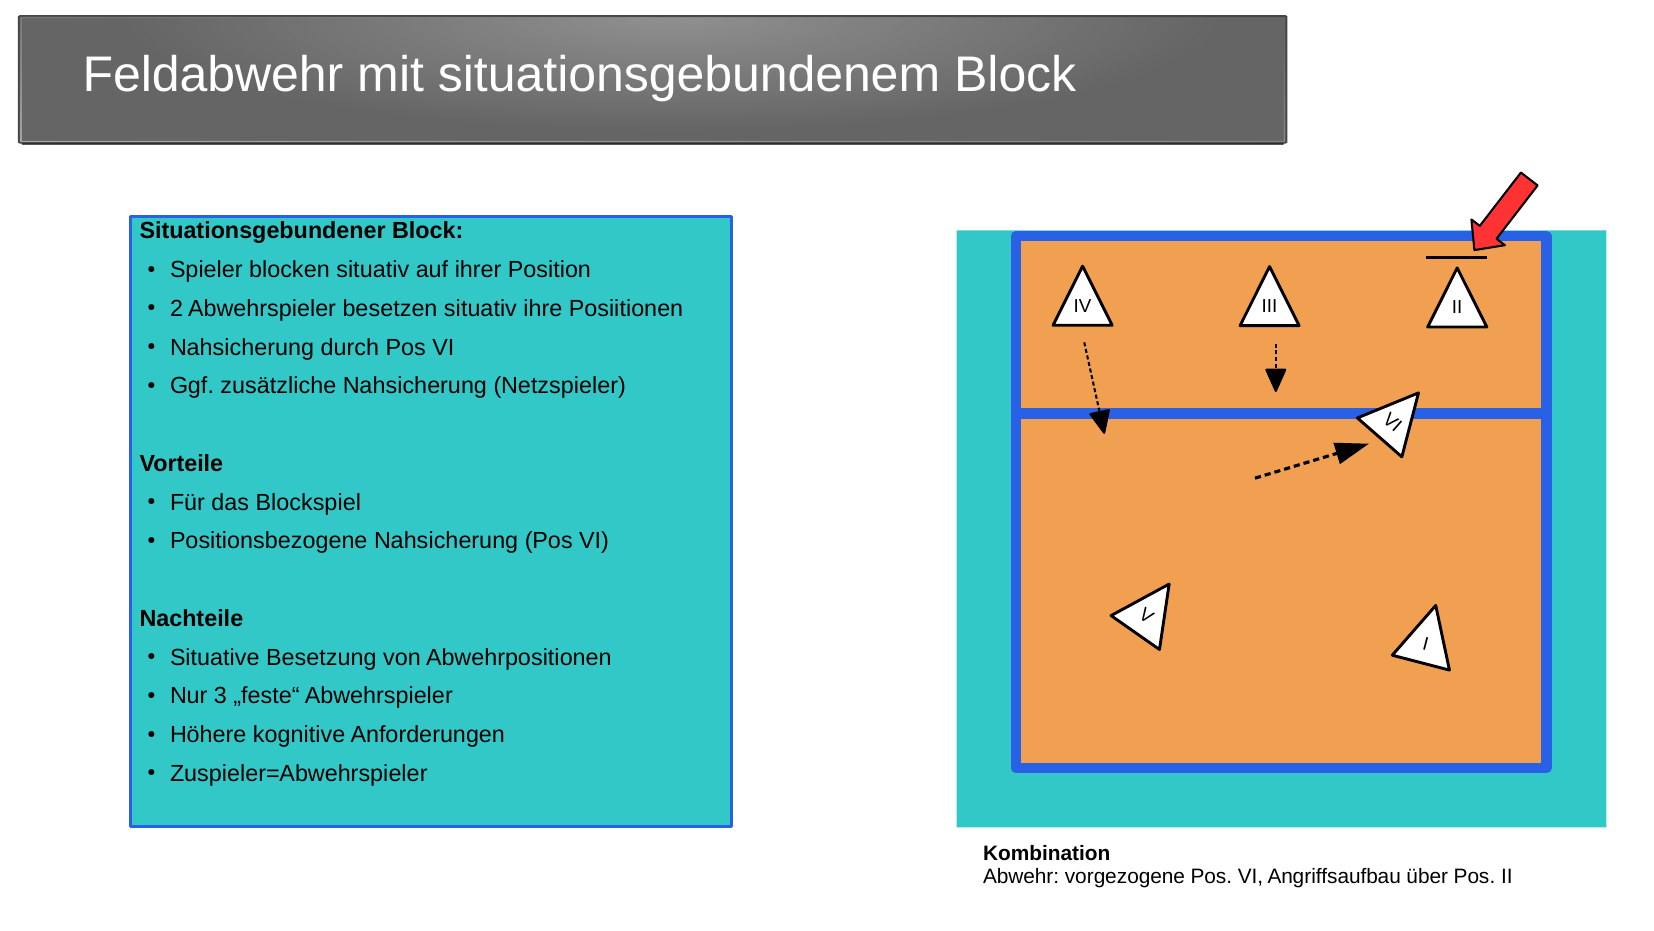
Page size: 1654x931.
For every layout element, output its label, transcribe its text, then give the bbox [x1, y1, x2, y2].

list Situationsgebundener Block: Spieler blocken situativ auf ihrer Position 2 Abwehrspieler besetzen situativ ihre Posiitionen Nahsicherung durch Pos VI Ggf. zusätzliche Nahsicherung (Netzspieler) Vorteile Für das Blockspiel Positionsbezogene Nahsicherung (Pos VI) Nachteile Situative Besetzung von Abwehrpositionen Nur 3 „feste“ Abwehrspieler Höhere kognitive Anforderungen Zuspieler=Abwehrspieler f [130, 216, 732, 827]
text_box Kombination Abwehr: vorgezogene Pos. VI, Angriffsaufbau über Pos. II [968, 833, 1607, 919]
text_box III [1240, 266, 1300, 326]
text_box II [1427, 267, 1487, 327]
text_box V [1111, 584, 1170, 650]
text_box [1471, 172, 1538, 251]
text_box IV [1053, 266, 1113, 326]
text_box I [1392, 605, 1450, 671]
text_box VI [1357, 392, 1419, 457]
title Feldabwehr mit situationsgebundenem Block [82, 29, 1235, 119]
